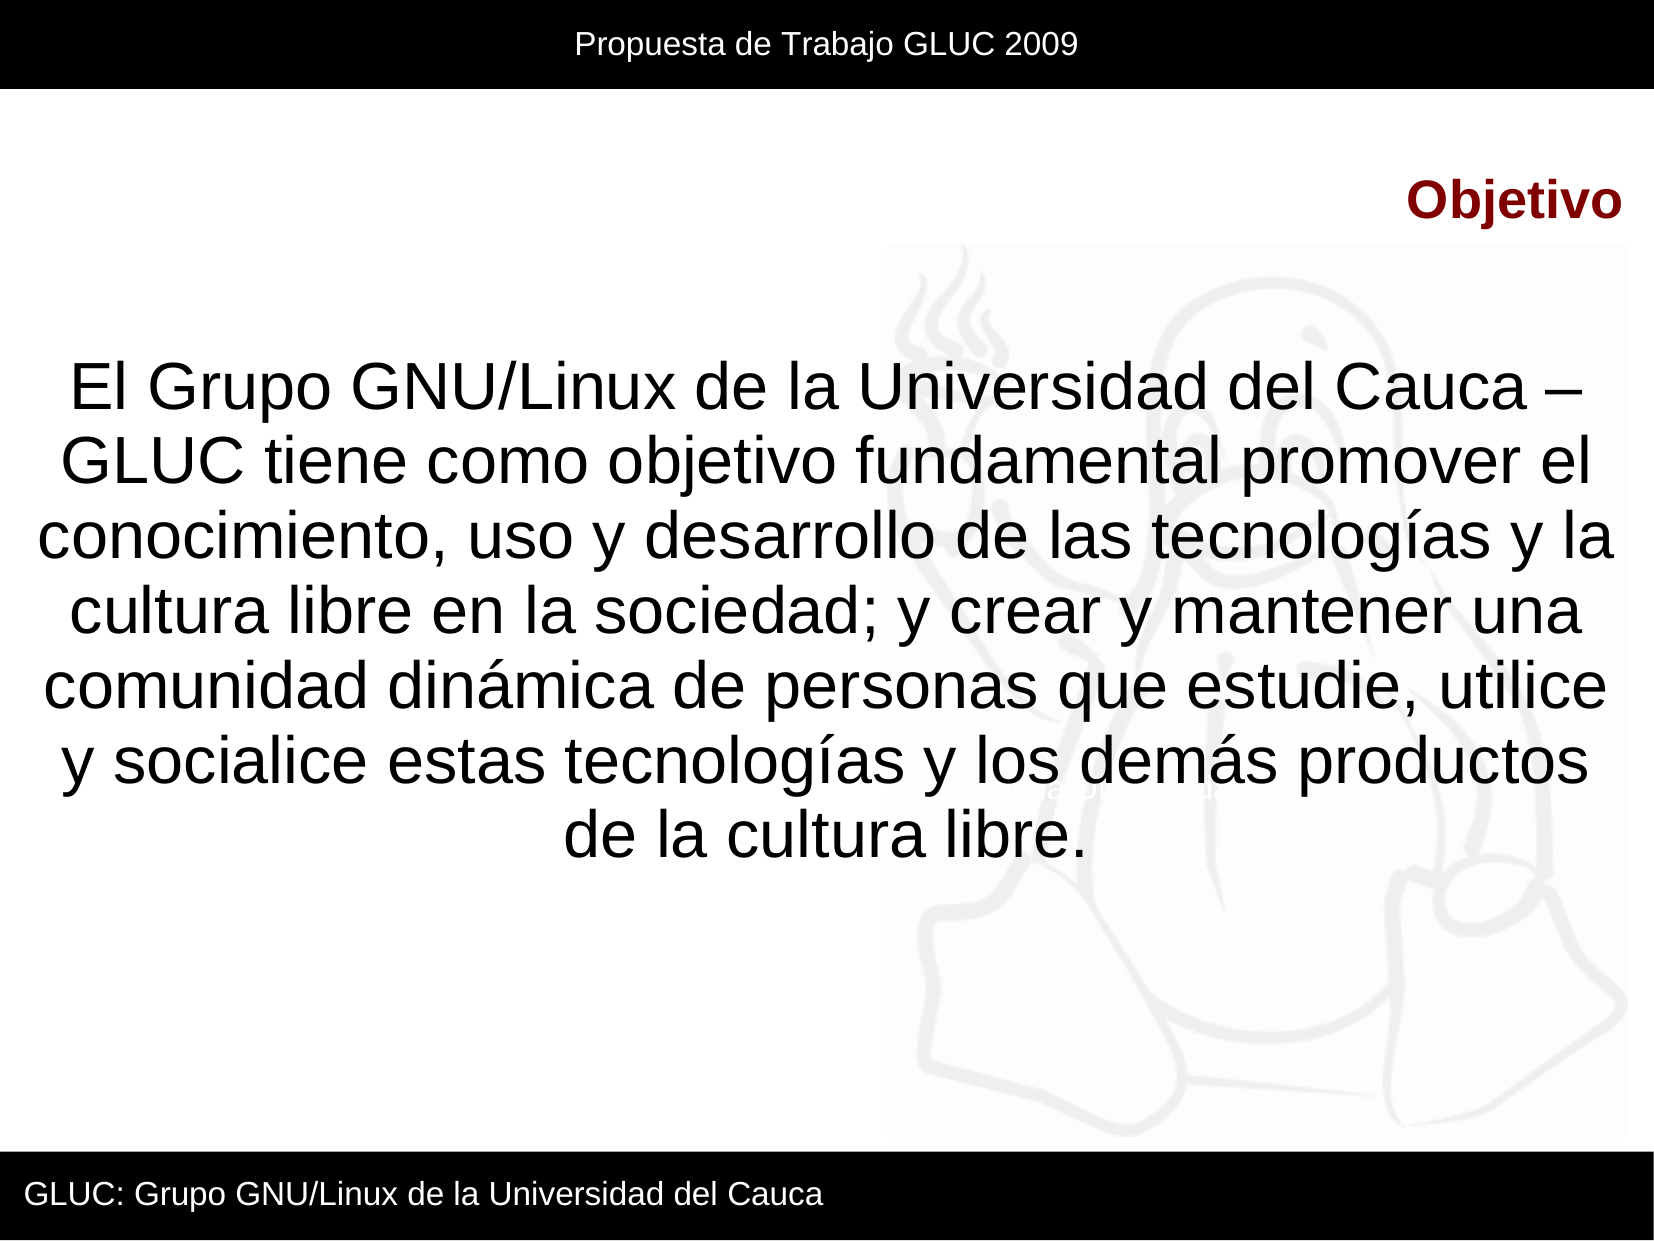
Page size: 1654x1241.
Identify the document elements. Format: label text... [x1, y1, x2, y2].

picture [887, 244, 1628, 1137]
title Objetivo [147, 147, 1625, 252]
subtitle El Grupo GNU/Linux de la Universidad del Cauca – GLUC tiene como objetivo fundamental promover el conocimiento, uso y desarrollo de las tecnologías y la cultura libre en la sociedad; y crear y mantener una comunidad dinámica de personas que estudie, utilice y socialice estas tecnologías y los demás productos de la cultura libre. [29, 300, 1625, 921]
